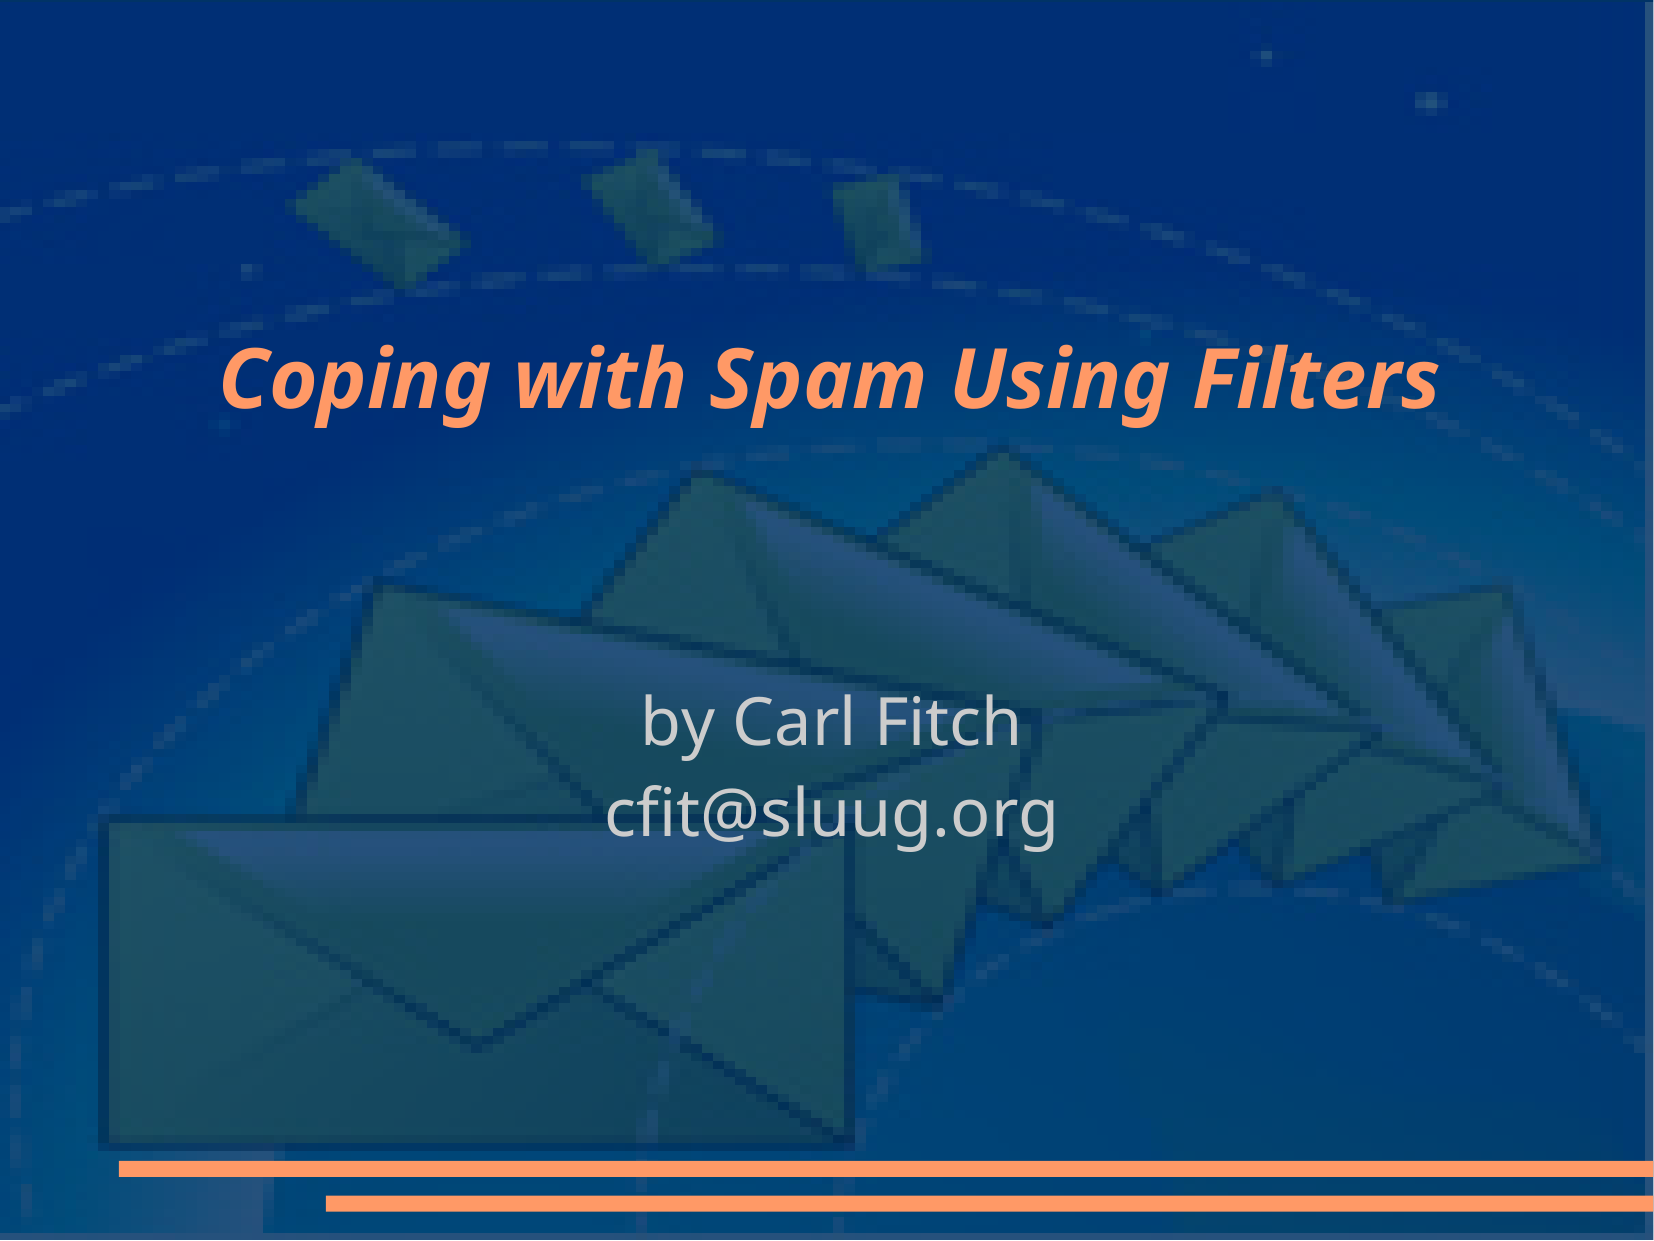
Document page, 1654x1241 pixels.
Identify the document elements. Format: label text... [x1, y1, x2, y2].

title Coping with Spam Using Filters [112, 272, 1525, 480]
subtitle by Carl Fitch cfit@sluug.org [112, 630, 1552, 901]
